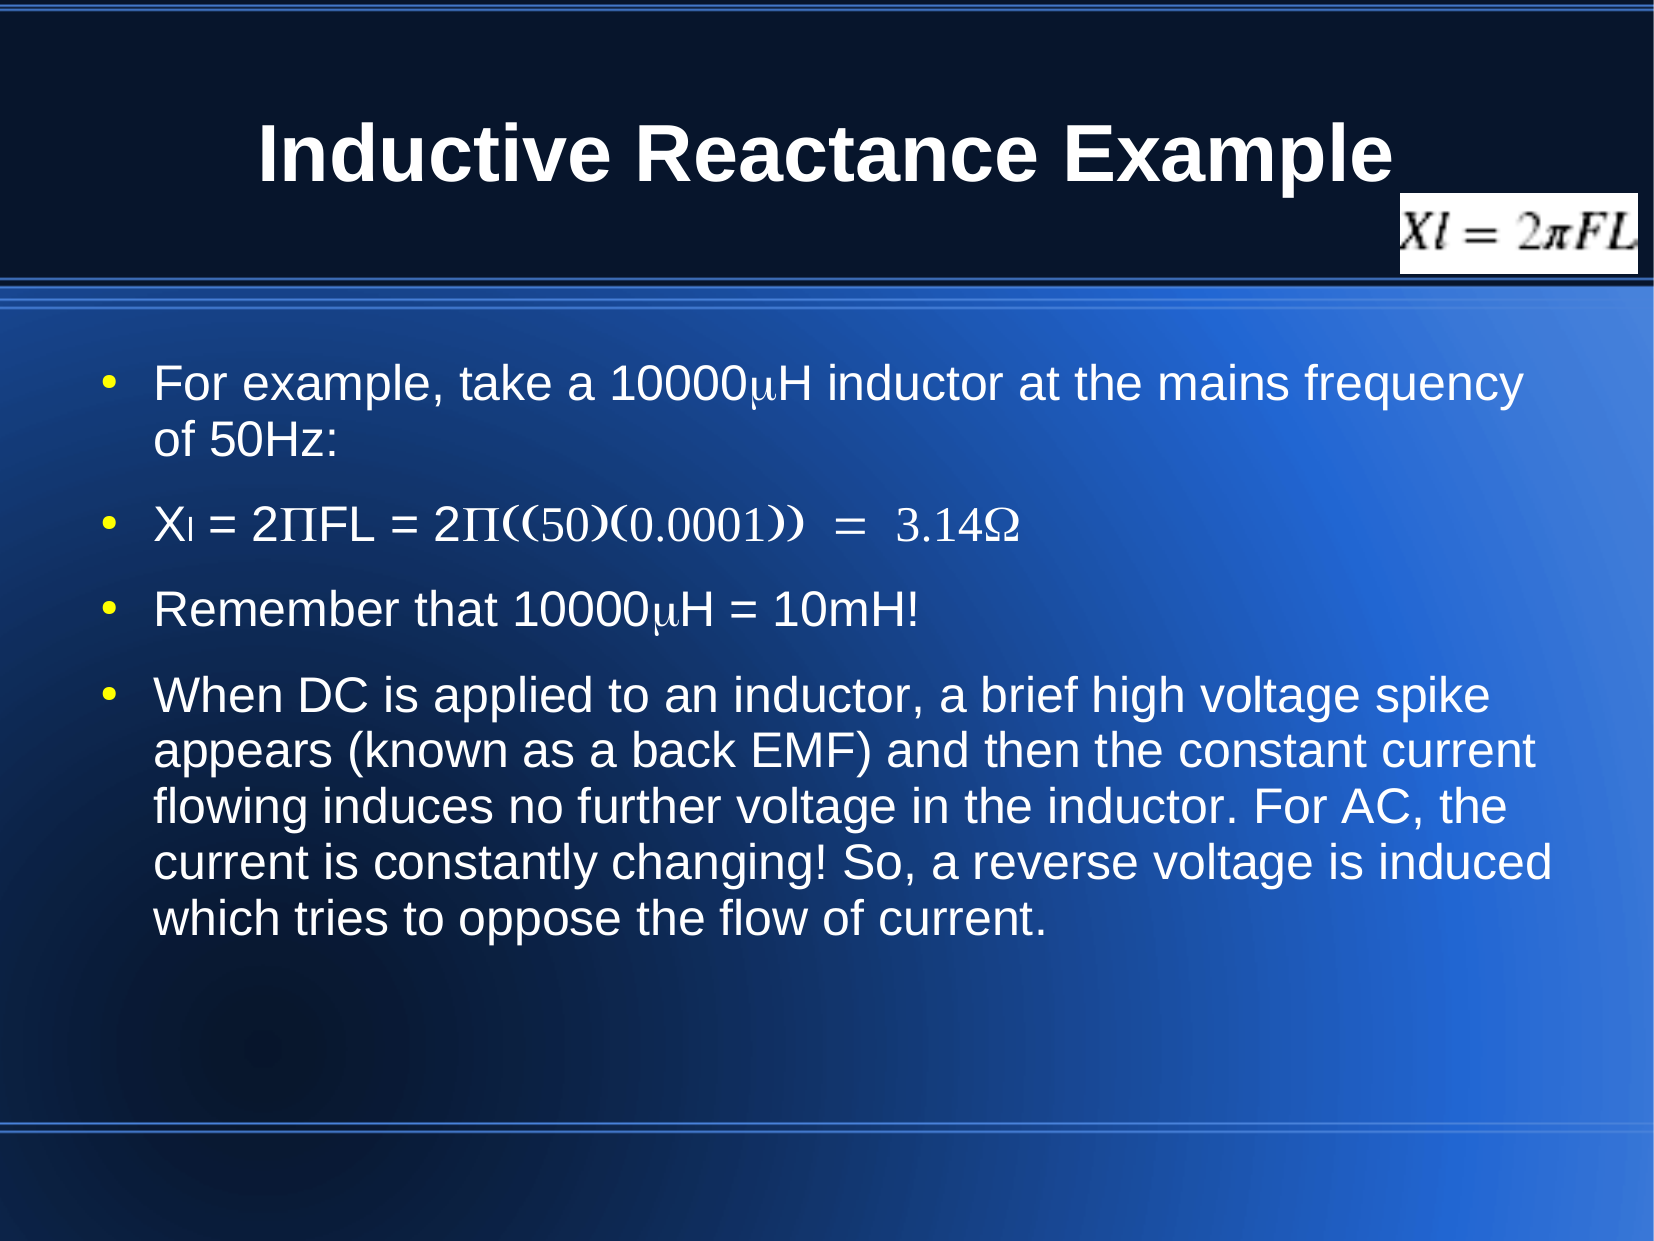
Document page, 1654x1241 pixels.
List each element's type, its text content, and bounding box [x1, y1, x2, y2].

list For example, take a 10000mH inductor at the mains frequency of 50Hz: Xl = 2PFL = 2P((50)(0.0001)) = 3.14W Remember that 10000mH = 10mH! When DC is applied to an inductor, a brief high voltage spike appears (known as a back EMF) and then the constant current flowing induces no further voltage in the inductor. For AC, the current is constantly changing! So, a reverse voltage is induced which tries to oppose the flow of current. [82, 355, 1571, 1058]
title Inductive Reactance Example [82, 49, 1571, 257]
picture [0, 0, 1654, 1241]
